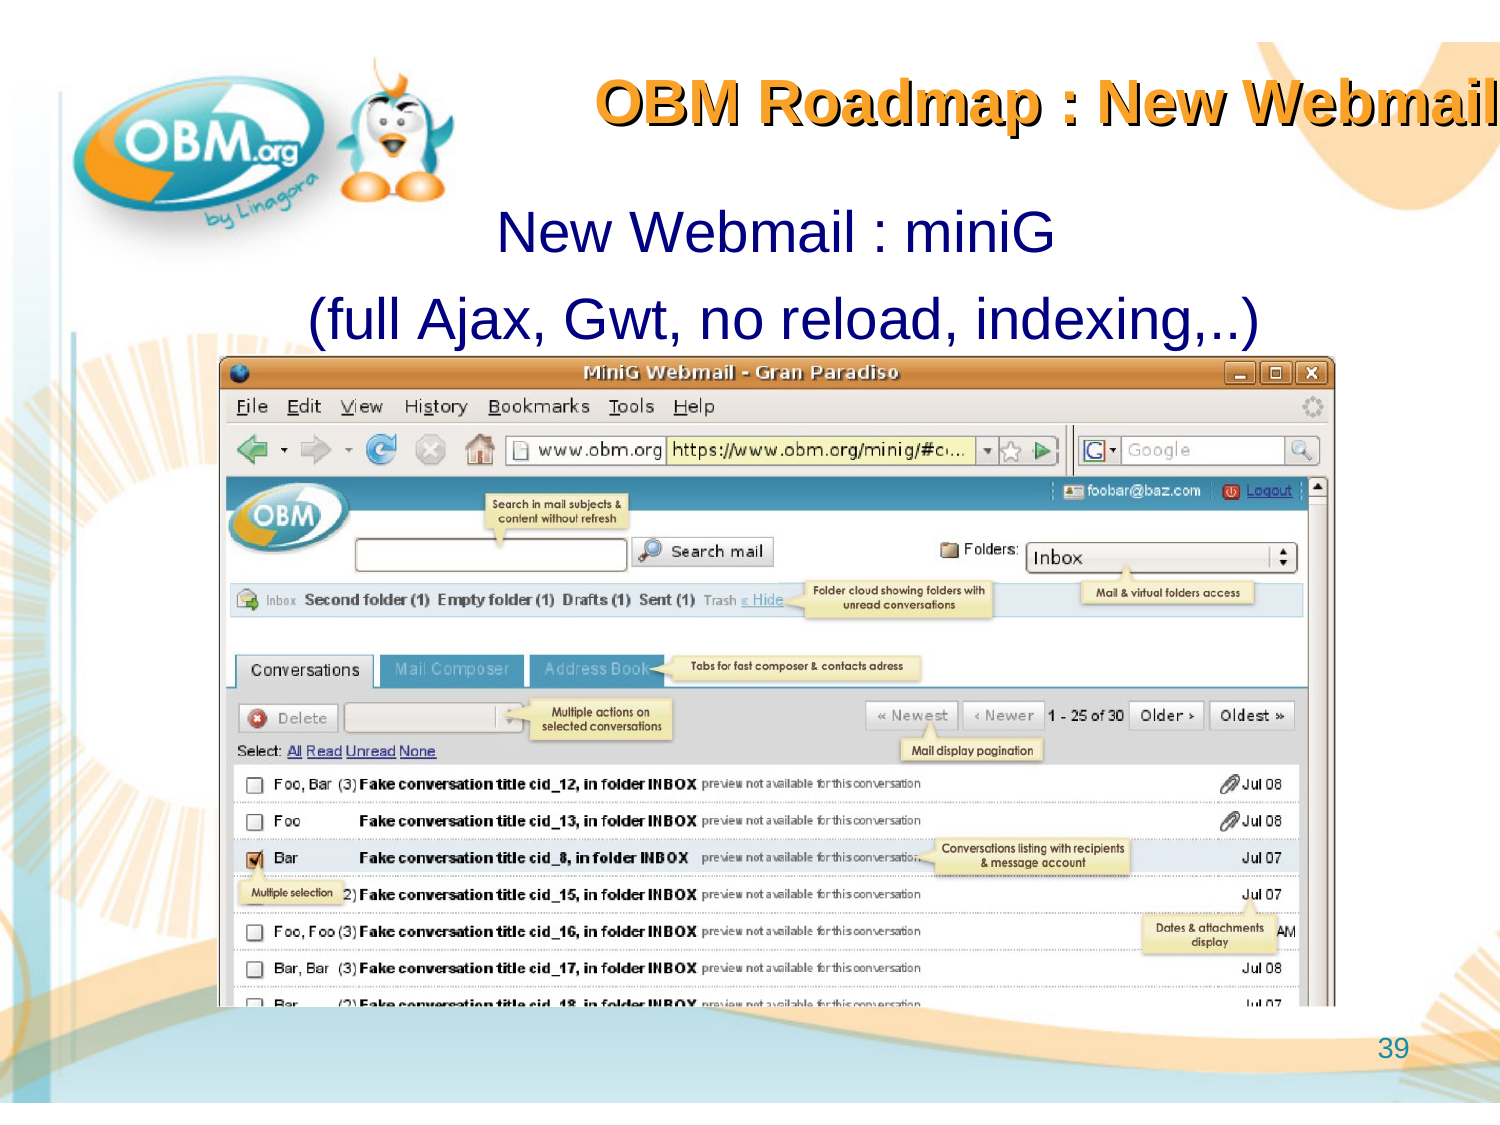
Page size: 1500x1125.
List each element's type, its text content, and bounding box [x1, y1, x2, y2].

list New Webmail : miniG (full Ajax, Gwt, no reload, indexing,..)‏ [108, 204, 1462, 833]
picture [0, 42, 1500, 1103]
title OBM Roadmap : New Webmail [468, 59, 1500, 149]
